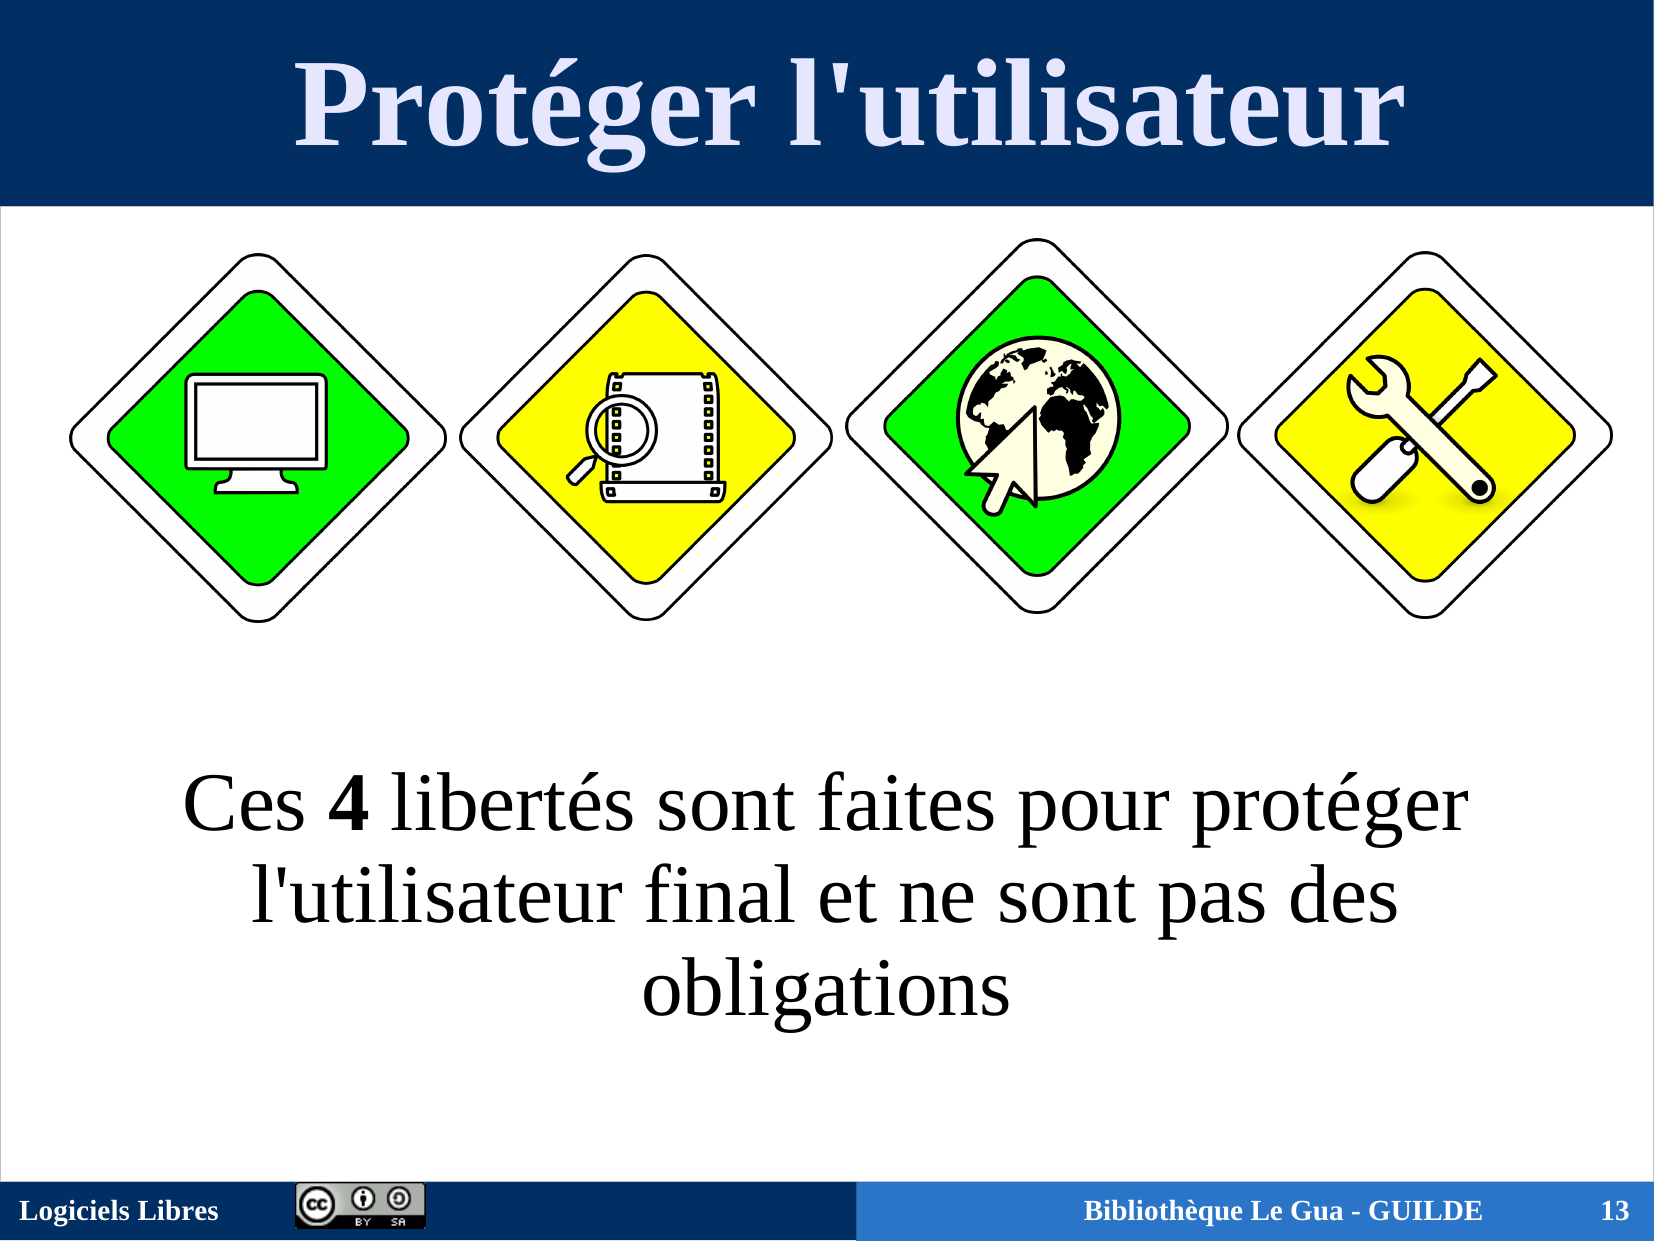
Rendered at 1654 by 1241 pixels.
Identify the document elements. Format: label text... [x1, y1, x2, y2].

picture [1237, 251, 1613, 619]
title Protéger l'utilisateur [76, 0, 1565, 208]
picture [69, 253, 447, 623]
picture [845, 238, 1229, 614]
picture [459, 254, 833, 621]
text_box Ces 4 libertés sont faites pour protéger l'utilisateur final et ne sont pas des obligations [99, 756, 1555, 1034]
picture [295, 1182, 426, 1229]
